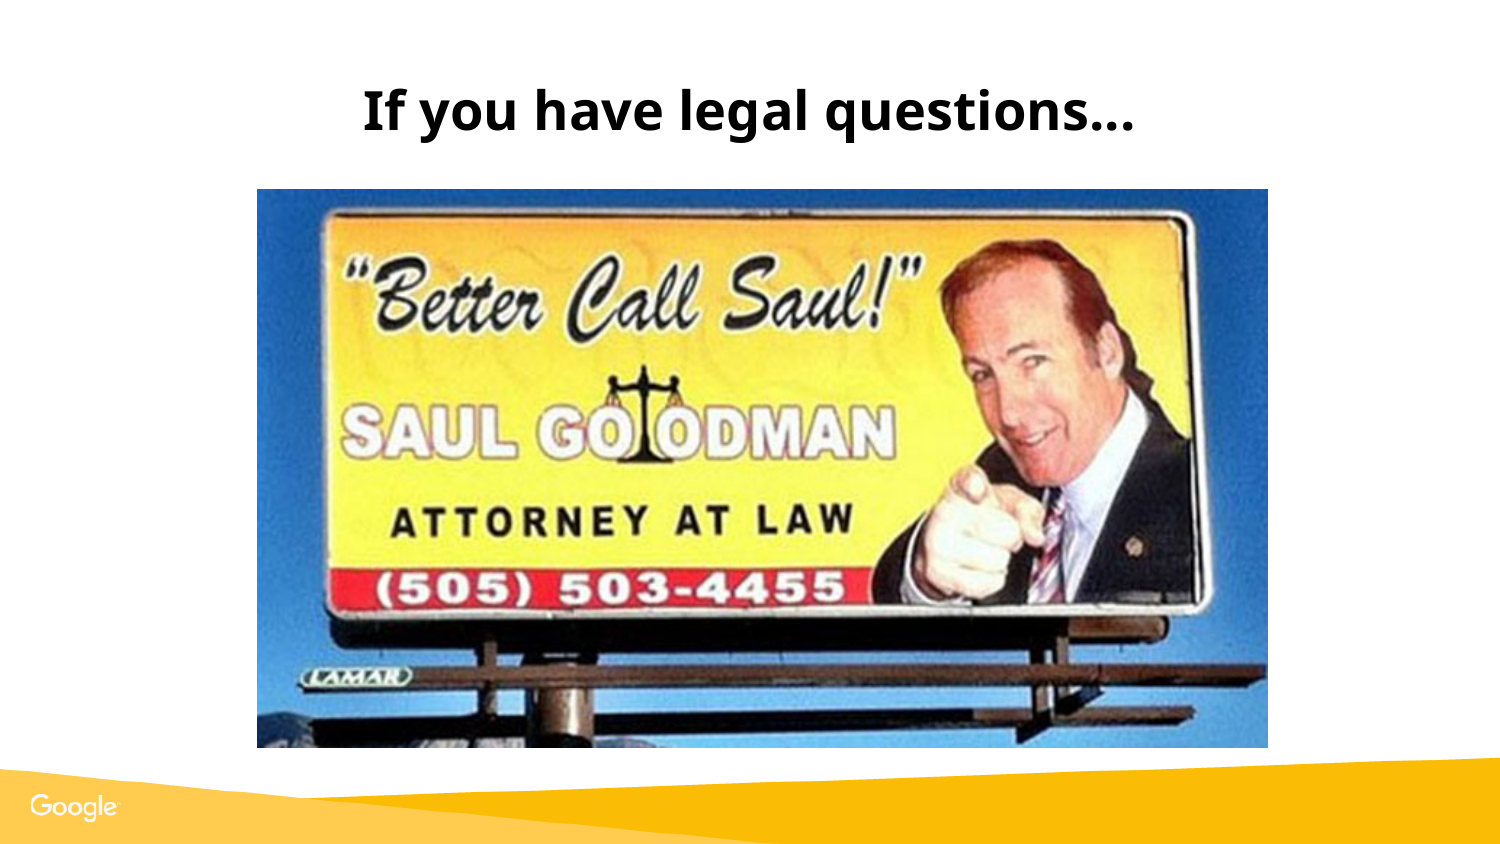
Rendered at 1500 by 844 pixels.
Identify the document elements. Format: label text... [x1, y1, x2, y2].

picture [0, 0, 1500, 844]
title If you have legal questions... [51, 61, 1449, 156]
